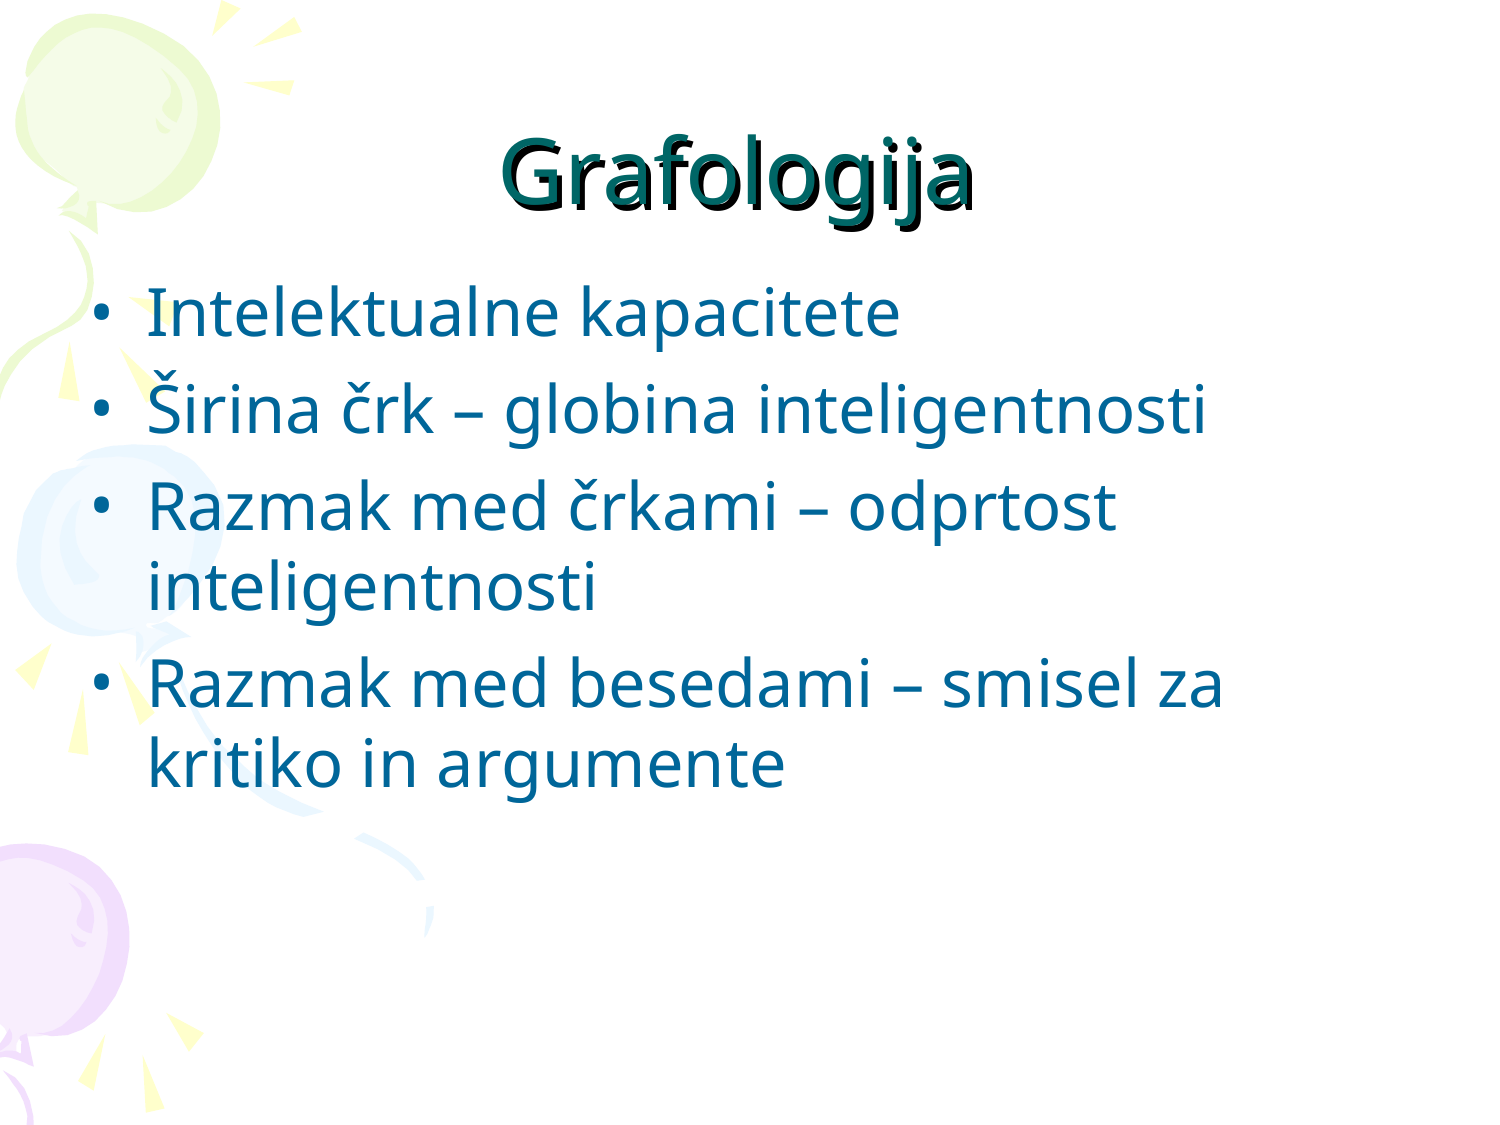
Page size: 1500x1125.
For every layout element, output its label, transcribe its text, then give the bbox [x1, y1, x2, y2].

title Grafologija [72, 16, 1426, 233]
list Intelektualne kapacitete Širina črk – globina inteligentnosti Razmak med črkami – odprtost inteligentnosti Razmak med besedami – smisel za kritiko in argumente [75, 262, 1426, 994]
